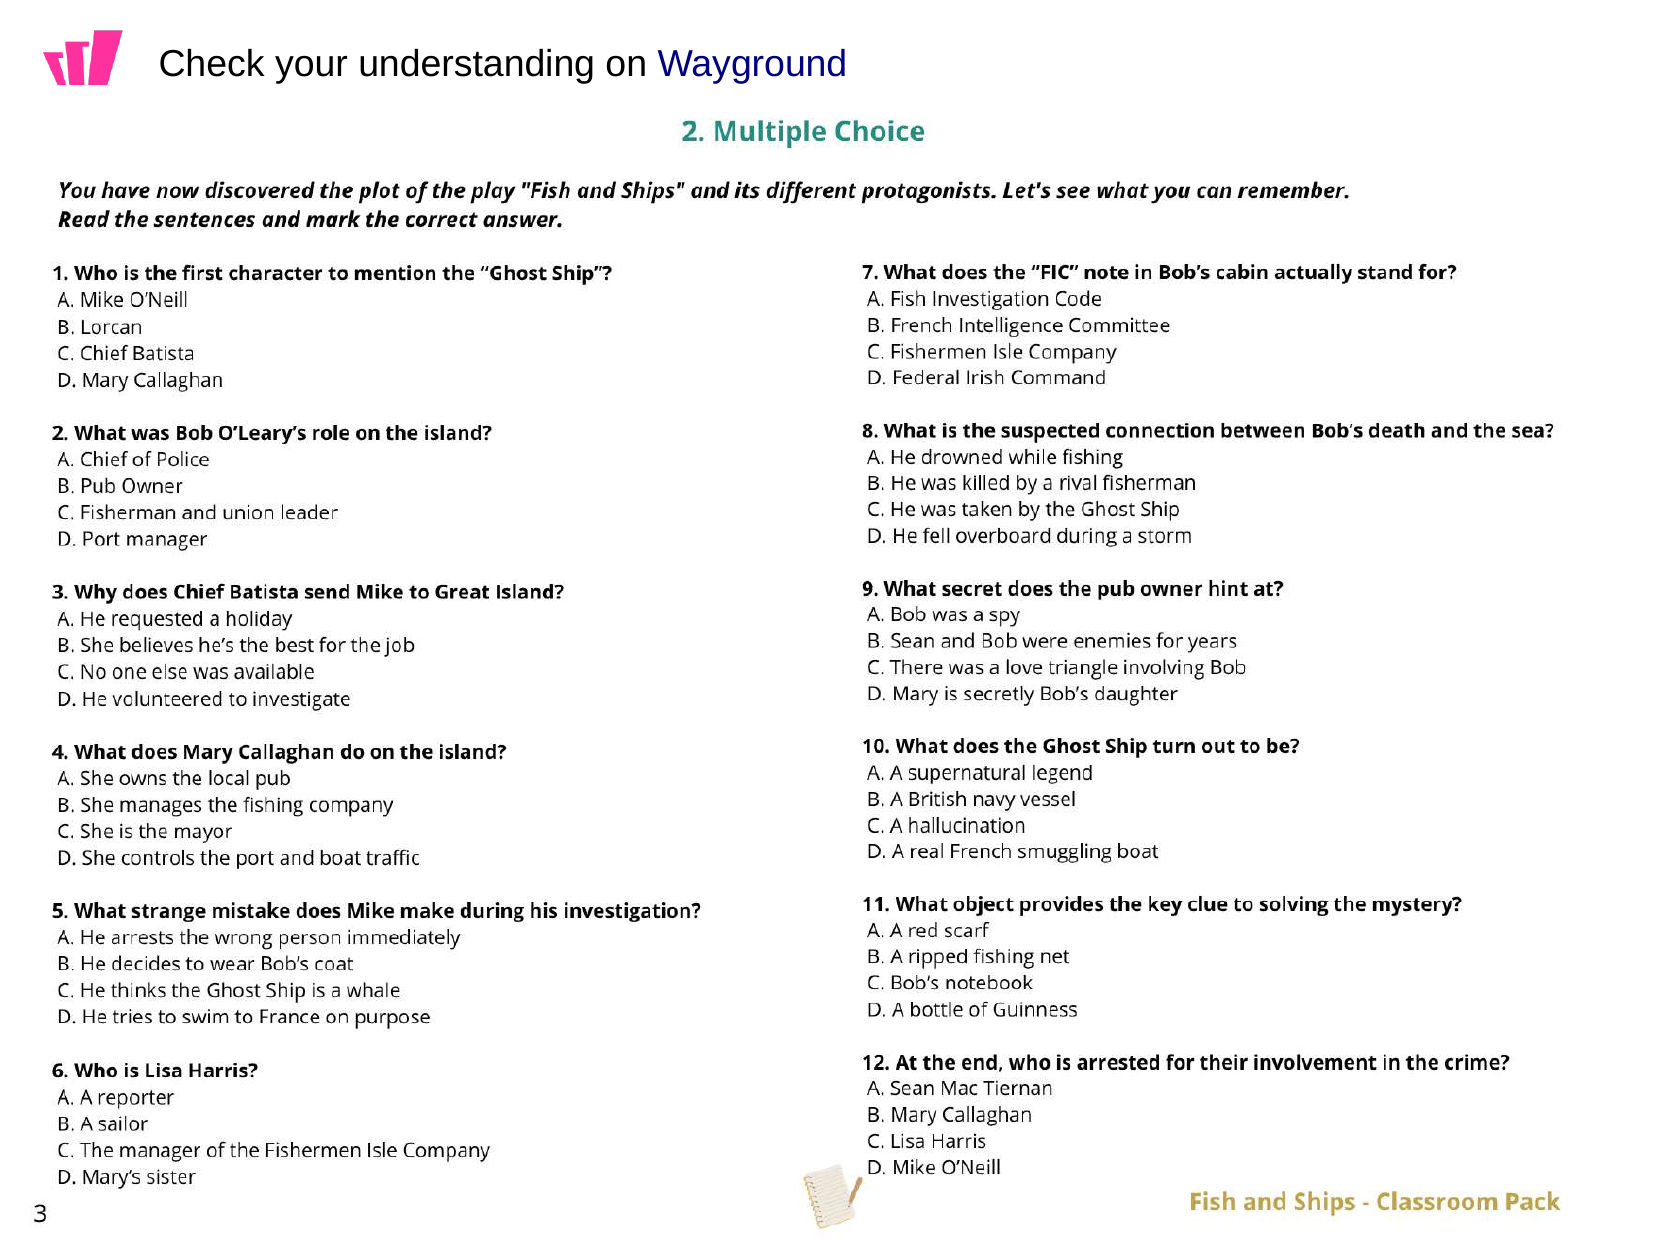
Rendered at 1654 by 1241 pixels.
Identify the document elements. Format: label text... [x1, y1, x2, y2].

picture [0, 8, 1652, 1241]
text_box Check your understanding on Wayground [143, 35, 865, 93]
